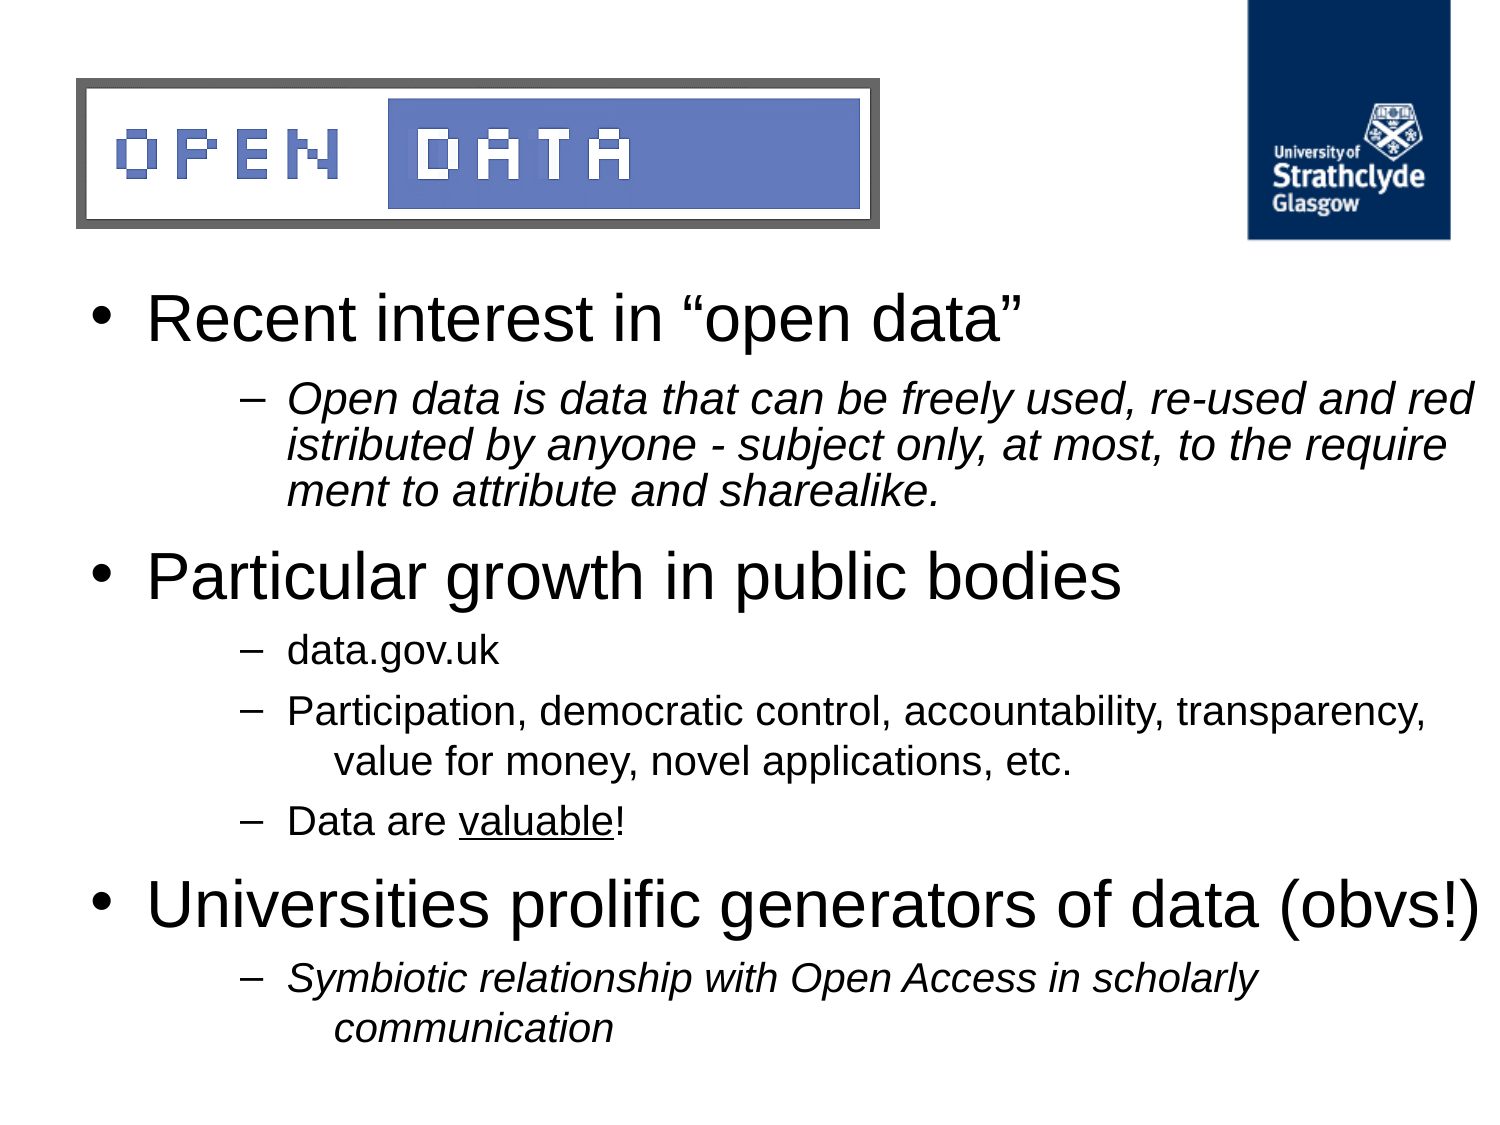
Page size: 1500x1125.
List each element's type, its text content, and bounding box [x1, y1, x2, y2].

picture [76, 78, 880, 229]
list Recent interest in “open data” Open data is data that can be freely used, re-used and redistributed by anyone - subject only, at most, to the requirement to attribute and sharealike. Particular growth in public bodies data.gov.uk Participation, democratic control, accountability, transparency, value for money, novel applications, etc. Data are valuable! Universities prolific generators of data (obvs!) Symbiotic relationship with Open Access in scholarly communication [75, 267, 1500, 1125]
